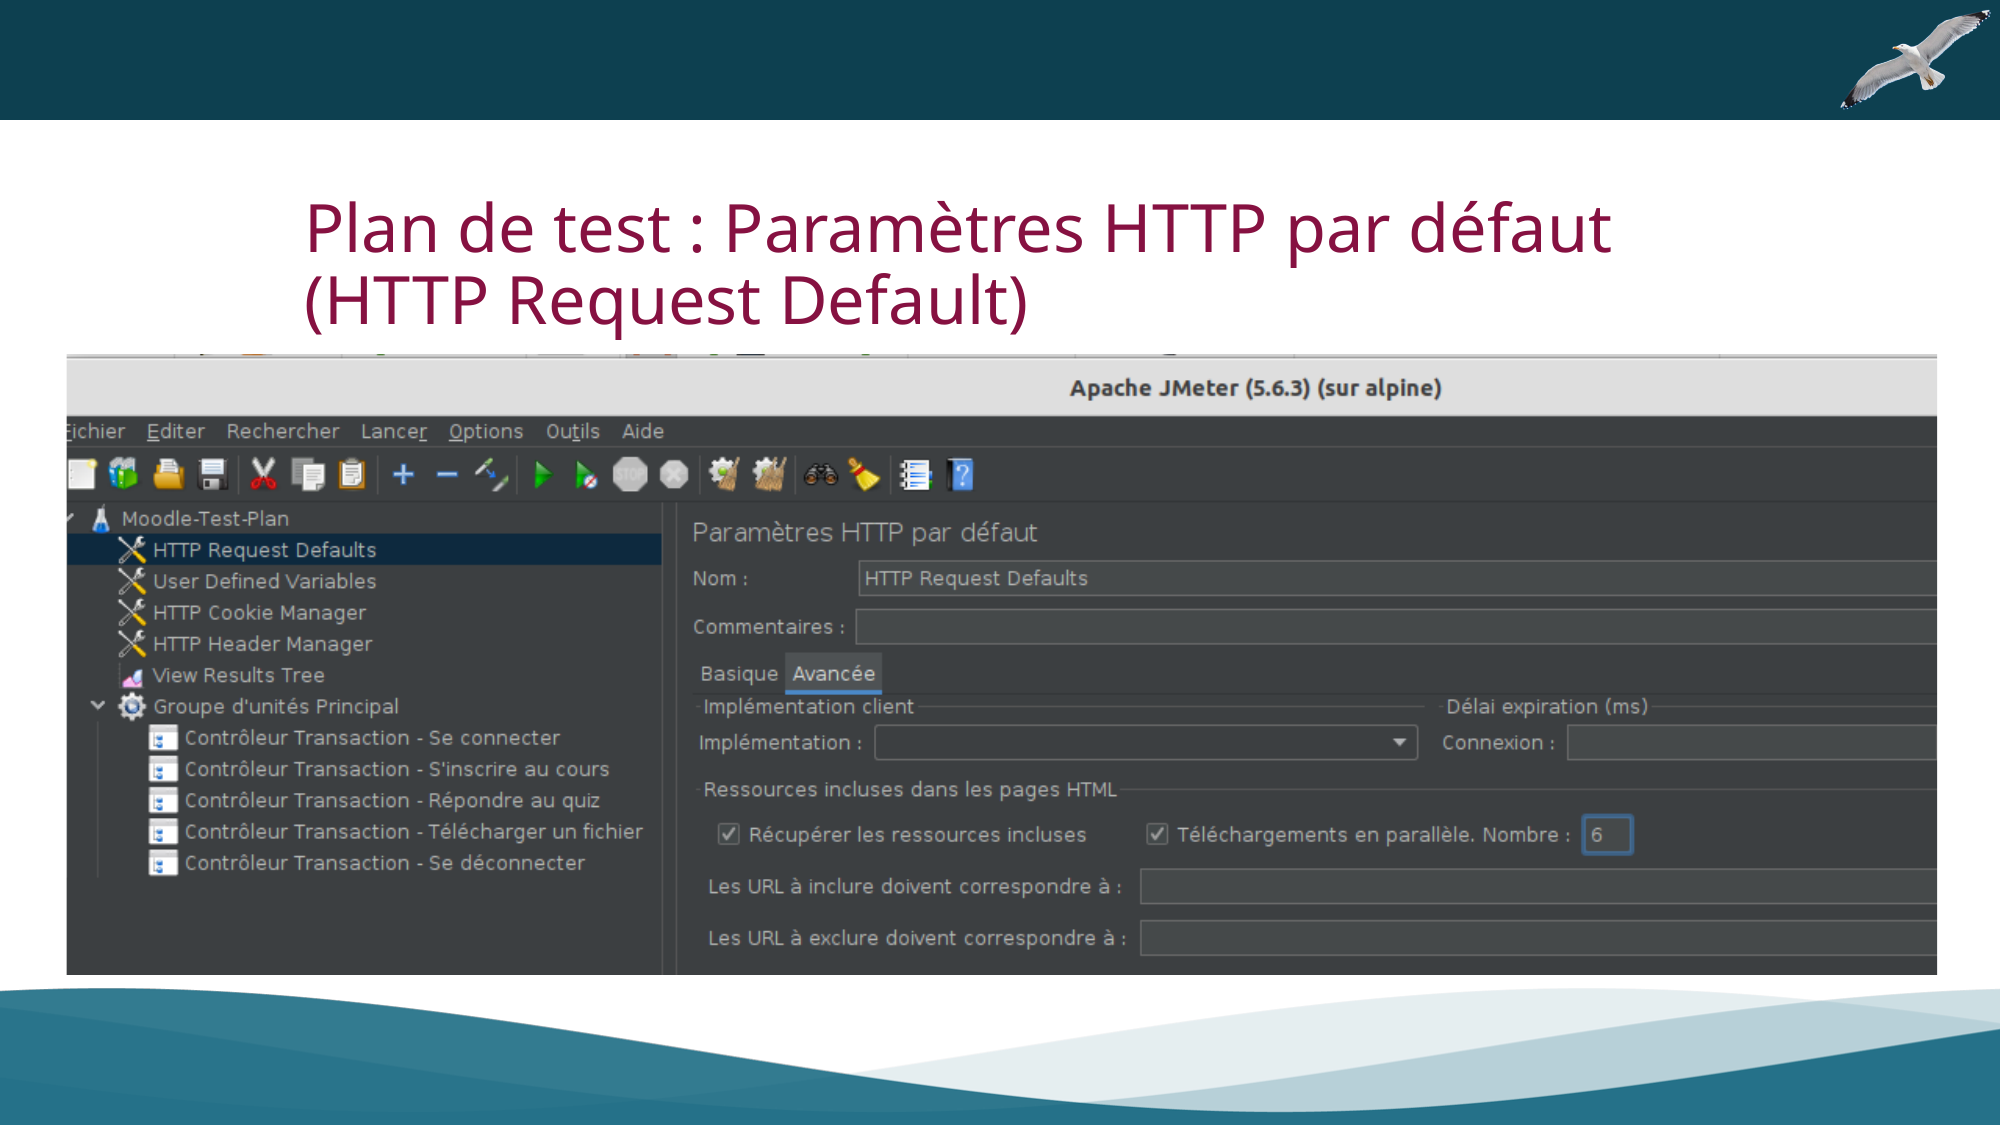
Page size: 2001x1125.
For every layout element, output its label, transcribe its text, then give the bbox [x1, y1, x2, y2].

list Plan de test : Paramètres HTTP par défaut (HTTP Request Default) [218, 187, 1689, 319]
picture [0, 354, 2000, 1125]
picture [1820, 0, 2000, 120]
